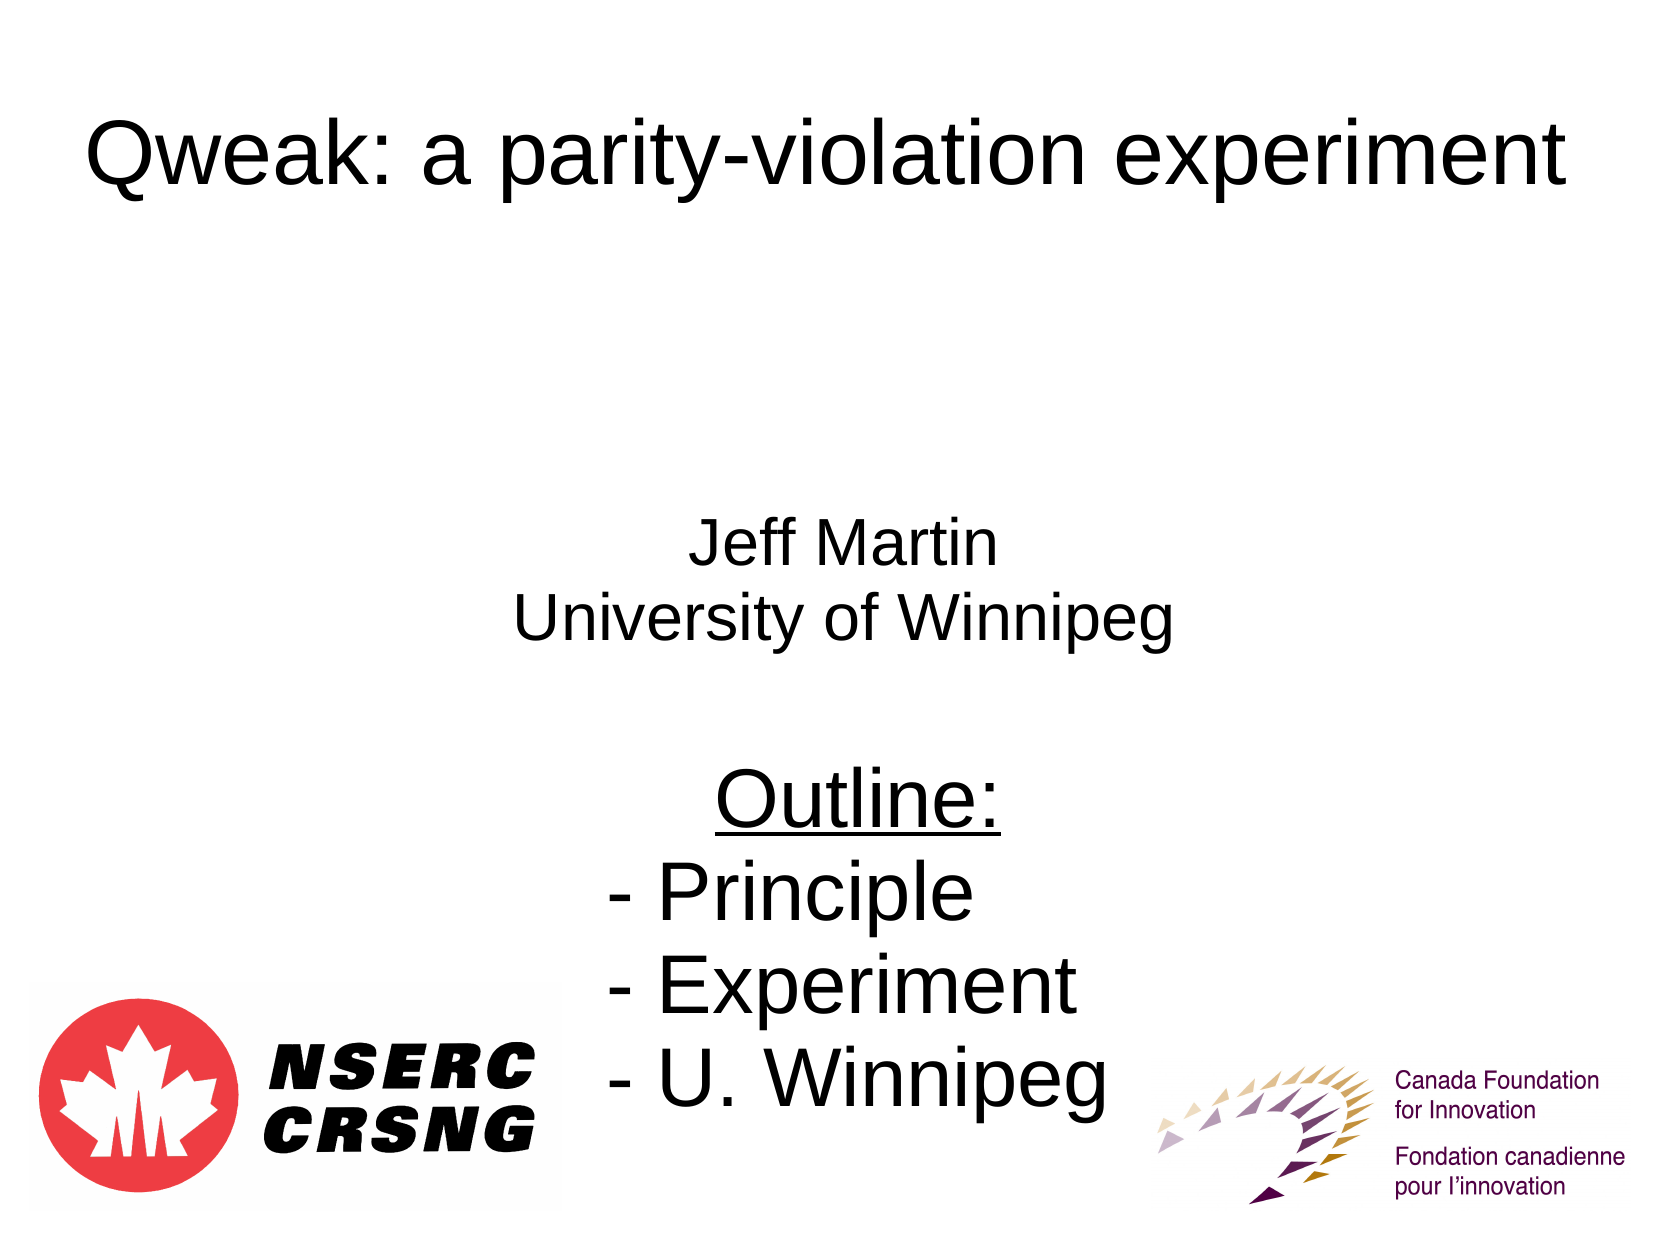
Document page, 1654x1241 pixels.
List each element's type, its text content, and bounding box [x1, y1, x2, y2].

subtitle Jeff Martin University of Winnipeg [82, 437, 1571, 798]
picture [1151, 1058, 1631, 1211]
picture [29, 982, 562, 1211]
title Qweak: a parity-violation experiment [82, 49, 1571, 257]
text_box Outline: - Principle - Experiment - U. Winnipeg [591, 744, 1115, 1241]
